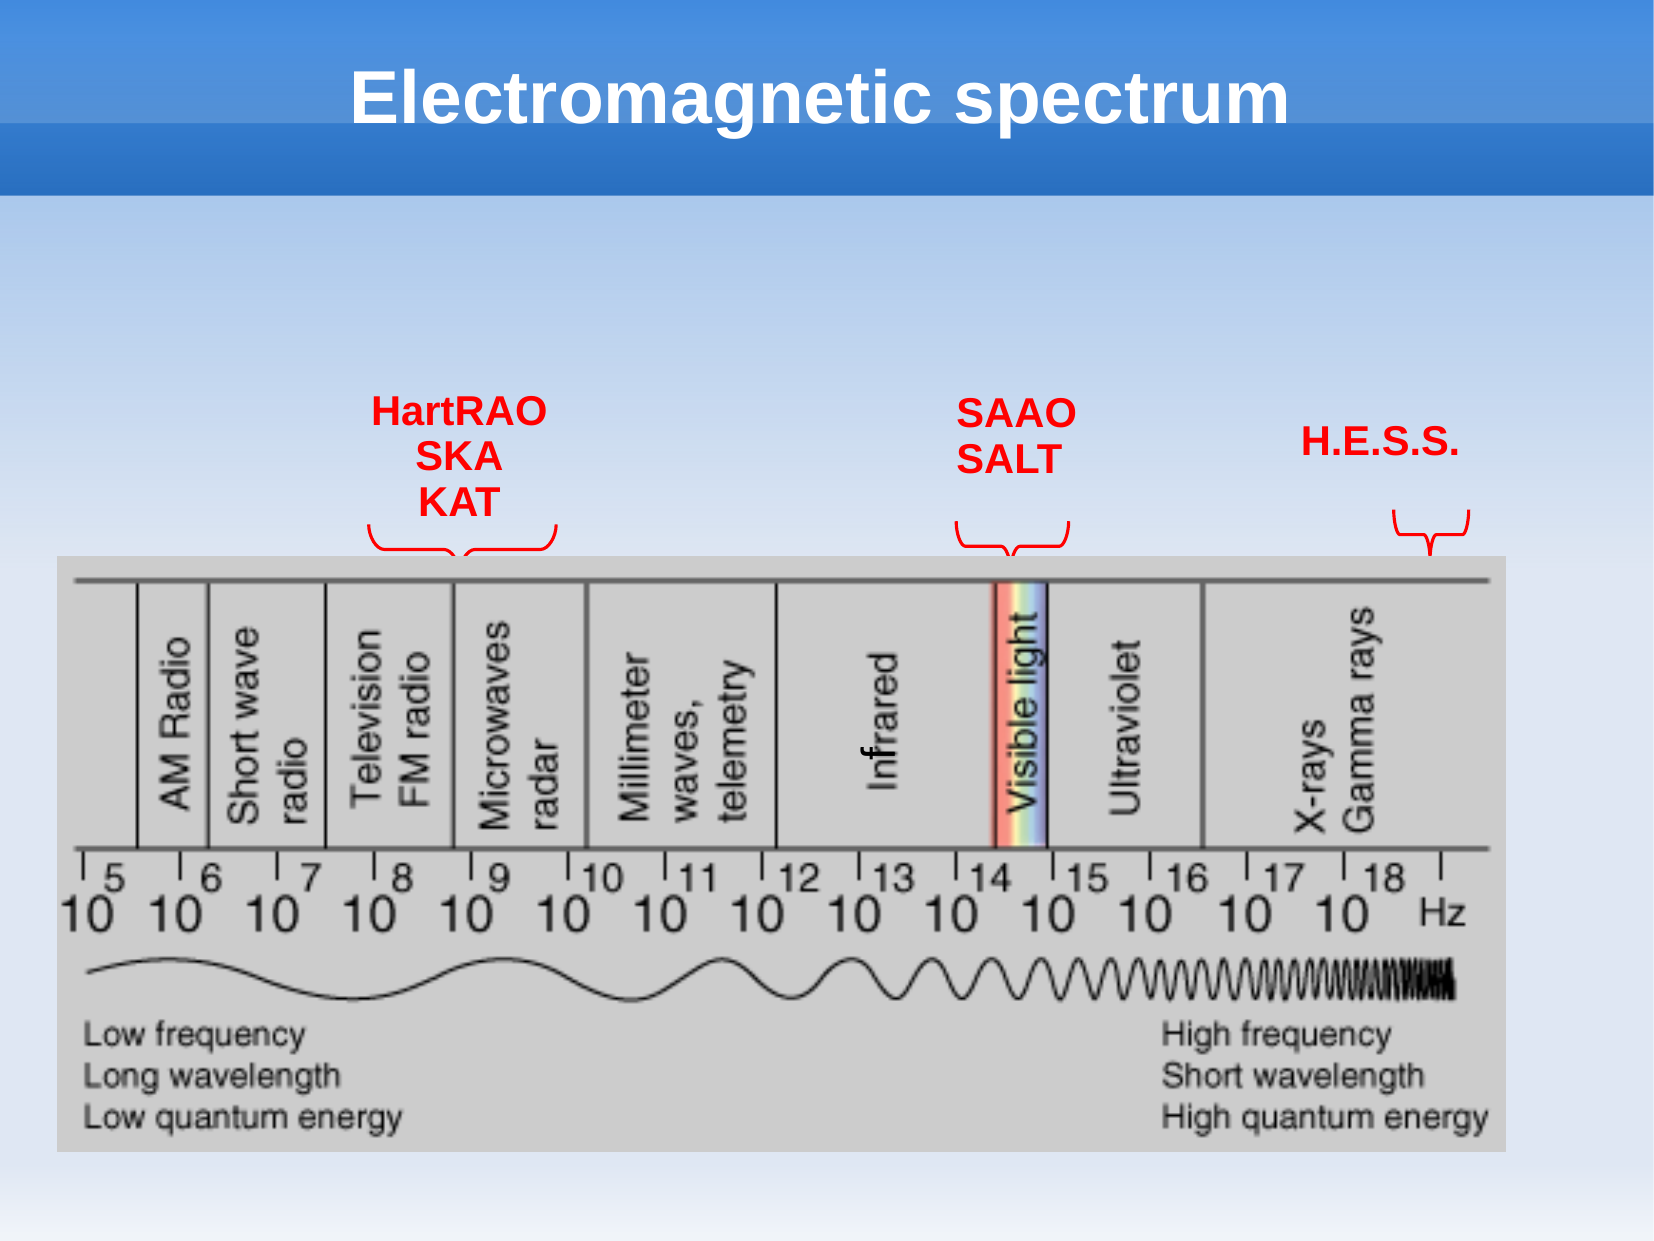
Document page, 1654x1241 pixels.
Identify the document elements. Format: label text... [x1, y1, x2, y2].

text_box SAAO SALT [941, 385, 1093, 491]
title Electromagnetic spectrum [76, 0, 1565, 208]
picture [0, 0, 1654, 1241]
text_box H.E.S.S. [1286, 413, 1501, 518]
text_box HartRAO SKA KAT [356, 383, 563, 534]
